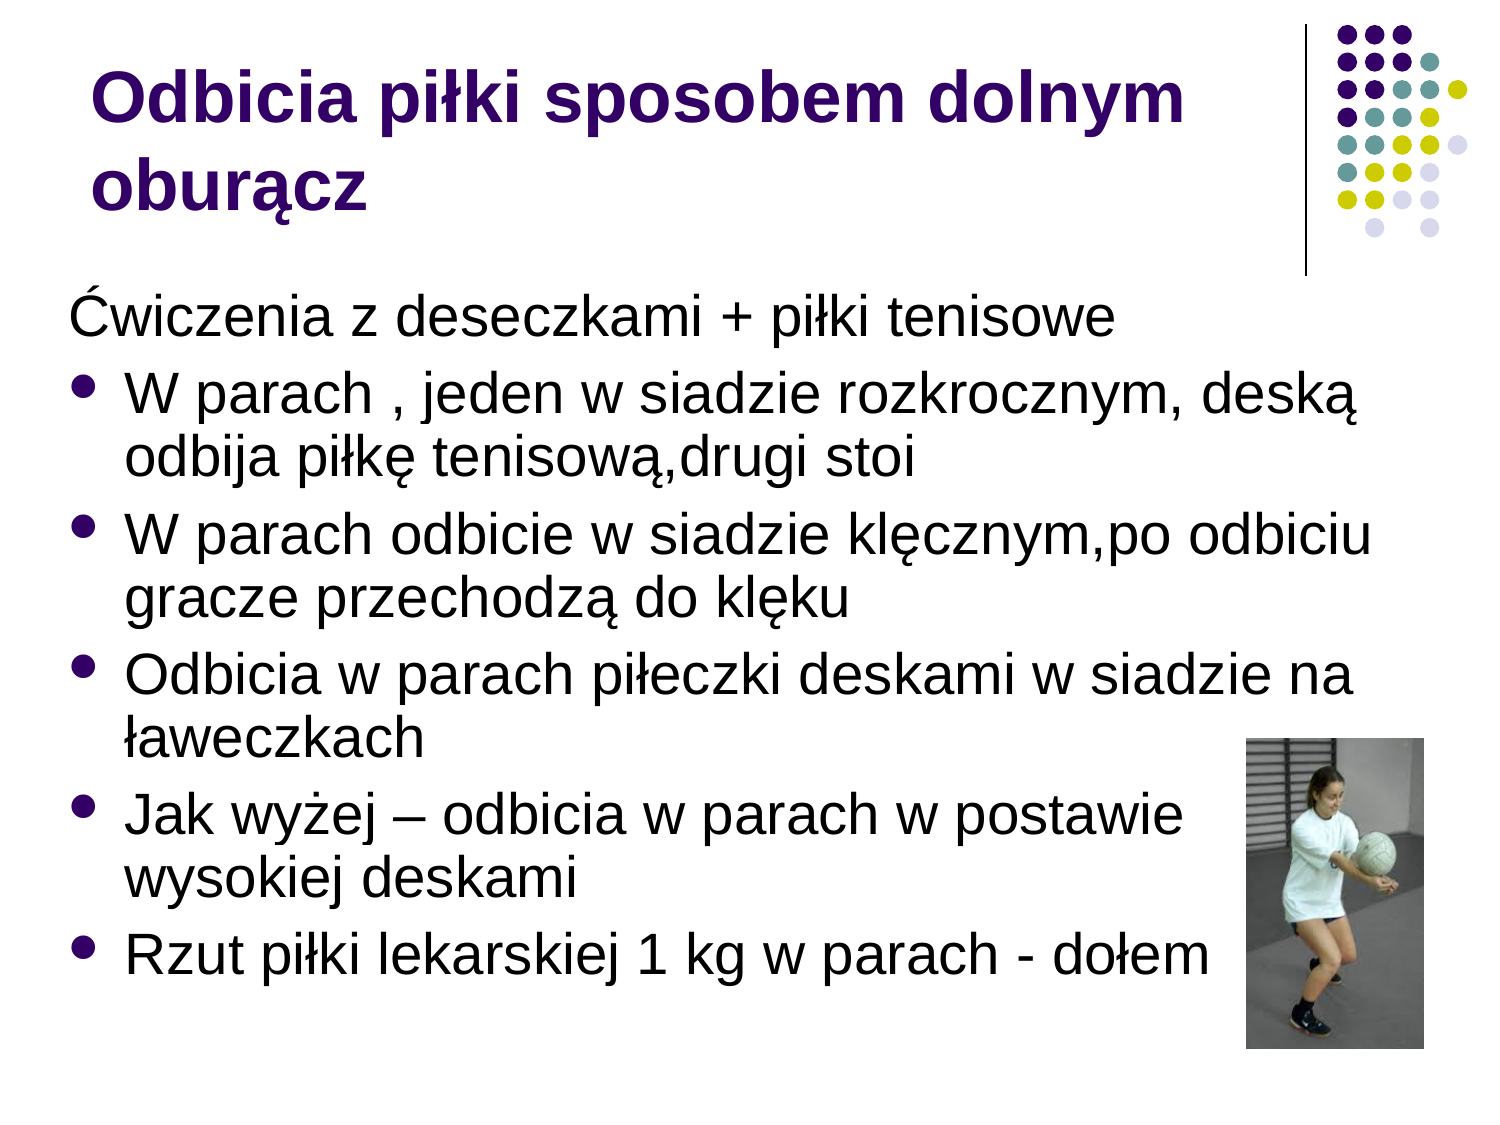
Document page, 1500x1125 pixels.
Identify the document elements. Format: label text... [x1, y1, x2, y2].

list Ćwiczenia z deseczkami + piłki tenisowe W parach , jeden w siadzie rozkrocznym, deską odbija piłkę tenisową,drugi stoi W parach odbicie w siadzie klęcznym,po odbiciu gracze przechodzą do klęku Odbicia w parach piłeczki deskami w siadzie na ławeczkach Jak wyżej – odbicia w parach w postawie wysokiej deskami Rzut piłki lekarskiej 1 kg w parach - dołem [53, 278, 1404, 1003]
picture [1246, 738, 1424, 1049]
title Odbicia piłki sposobem dolnym oburącz [74, 20, 1313, 233]
